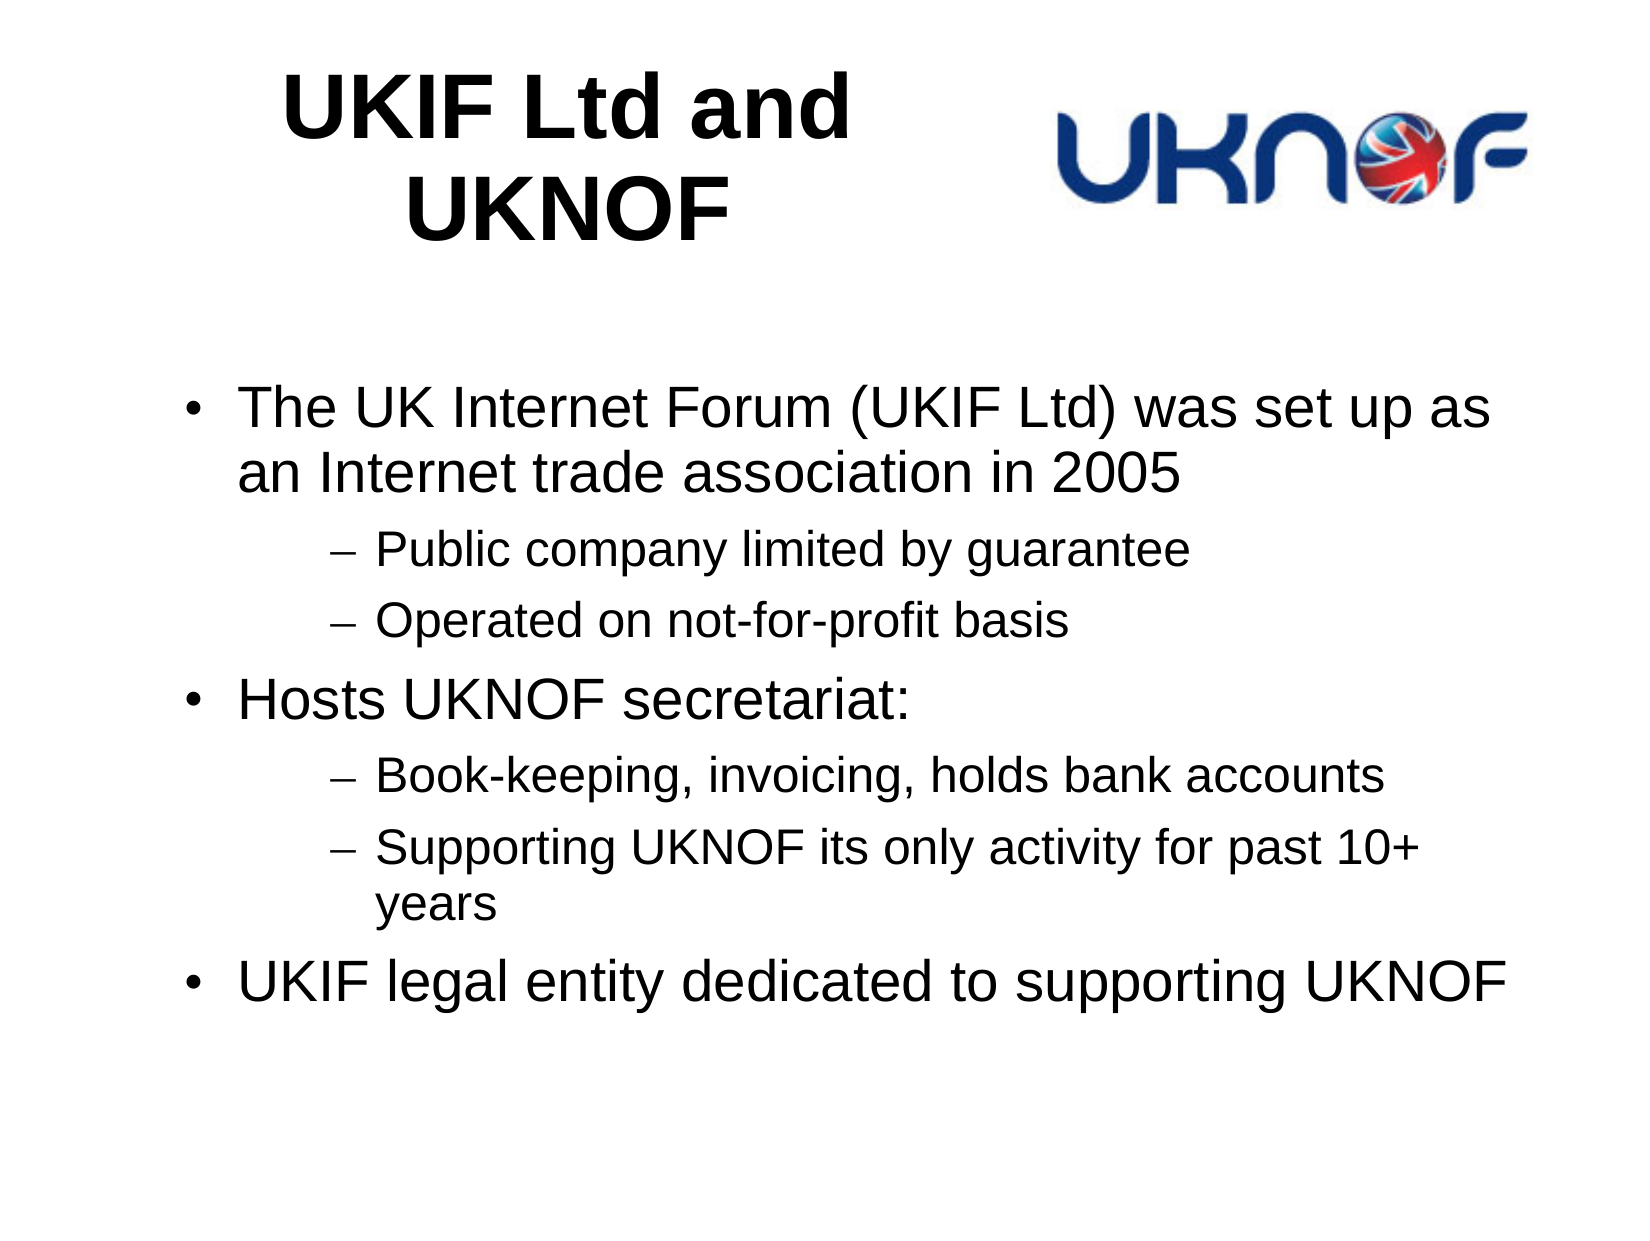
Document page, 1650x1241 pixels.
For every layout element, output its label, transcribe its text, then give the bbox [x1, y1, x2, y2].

picture [1050, 93, 1536, 225]
title UKIF Ltd and UKNOF [123, 37, 1013, 279]
list The UK Internet Forum (UKIF Ltd) was set up as an Internet trade association in 2005 Public company limited by guarantee Operated on not-for-profit basis Hosts UKNOF secretariat: Book-keeping, invoicing, holds bank accounts Supporting UKNOF its only activity for past 10+ years UKIF legal entity dedicated to supporting UKNOF [123, 375, 1524, 1181]
